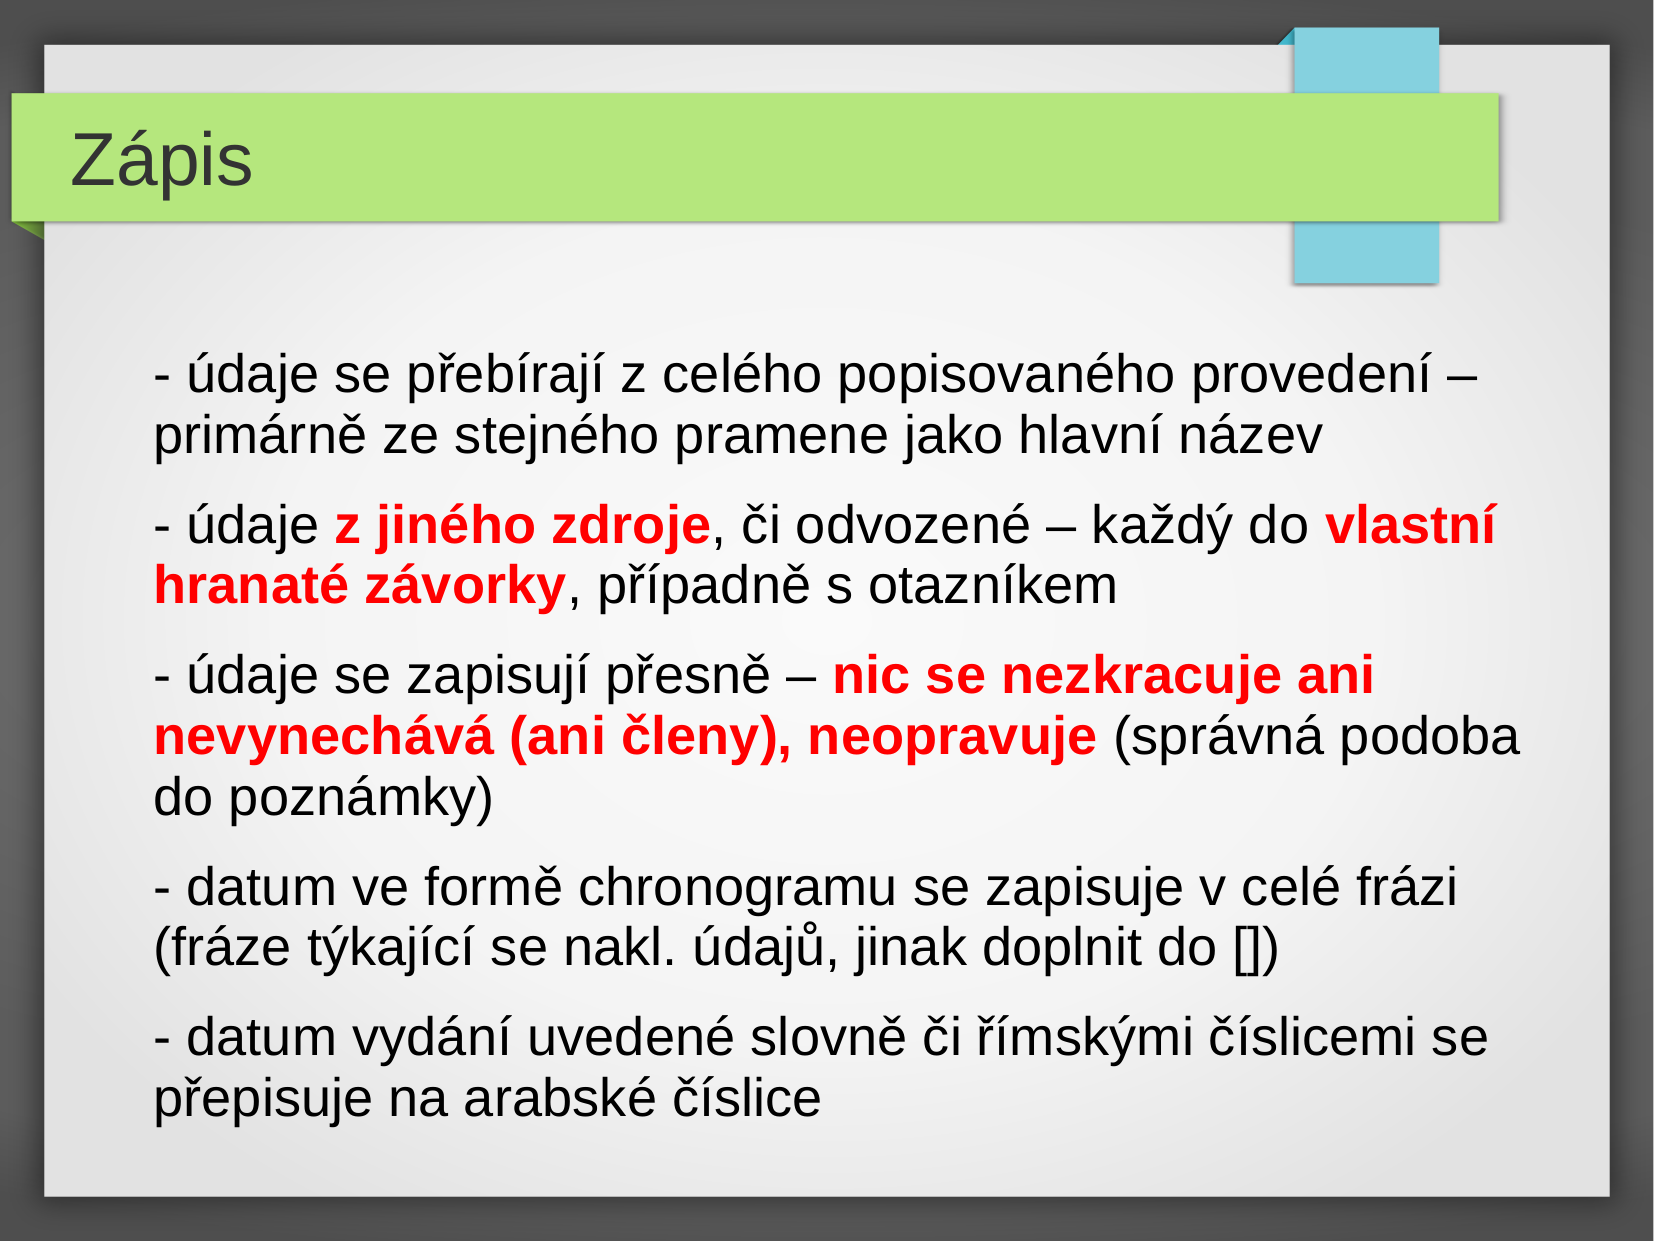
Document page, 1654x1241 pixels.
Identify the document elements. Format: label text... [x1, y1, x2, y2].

title Zápis [70, 106, 1229, 213]
picture [0, 0, 1654, 1241]
list - údaje se přebírají z celého popisovaného provedení – primárně ze stejného pramene jako hlavní název - údaje z jiného zdroje, či odvozené – každý do vlastní hranaté závorky, případně s otazníkem - údaje se zapisují přesně – nic se nezkracuje ani nevynechává (ani členy), neopravuje (správná podoba do poznámky) - datum ve formě chronogramu se zapisuje v celé frázi (fráze týkající se nakl. údajů, jinak doplnit do []) - datum vydání uvedené slovně či římskými číslicemi se přepisuje na arabské číslice [82, 343, 1538, 1170]
